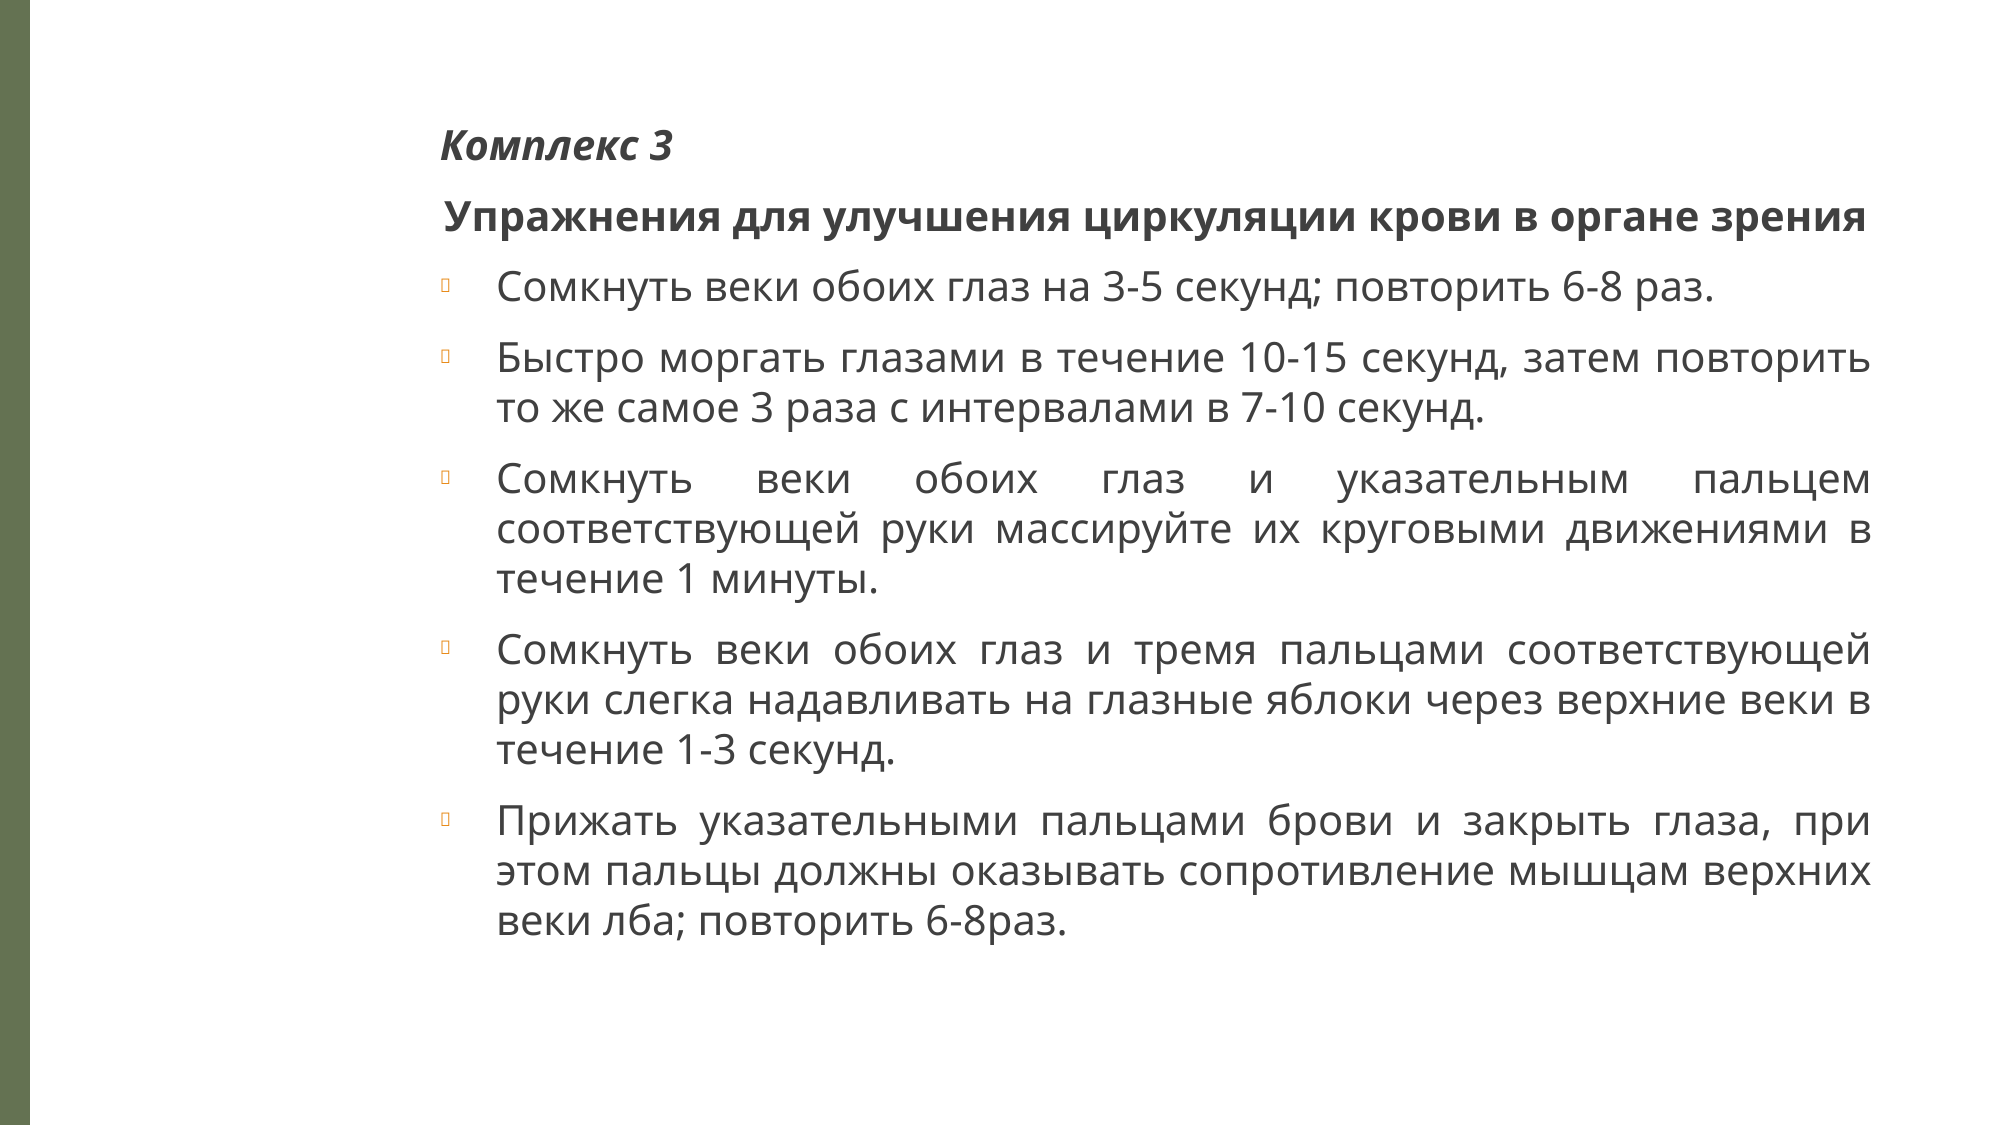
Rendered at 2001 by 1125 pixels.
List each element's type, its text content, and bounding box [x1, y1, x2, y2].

list Комплекс 3 Упражнения для улучшения циркуляции крови в органе зрения Сомкнуть веки обоих глаз на 3-5 секунд; повторить 6-8 раз. Быстро моргать глазами в течение 10-15 секунд, затем повторить то же самое 3 раза с интервалами в 7-10 секунд. Сомкнуть веки обоих глаз и указательным пальцем соответствующей руки массируйте их круговыми движениями в течение 1 минуты. Сомкнуть веки обоих глаз и тремя пальцами соответствующей руки слегка надавливать на глазные яблоки через верхние веки в течение 1-3 секунд. Прижать указательными пальцами брови и закрыть глаза, при этом пальцы должны оказывать сопротивление мышцам верхних веки лба; повторить 6-8раз. [424, 103, 1888, 970]
